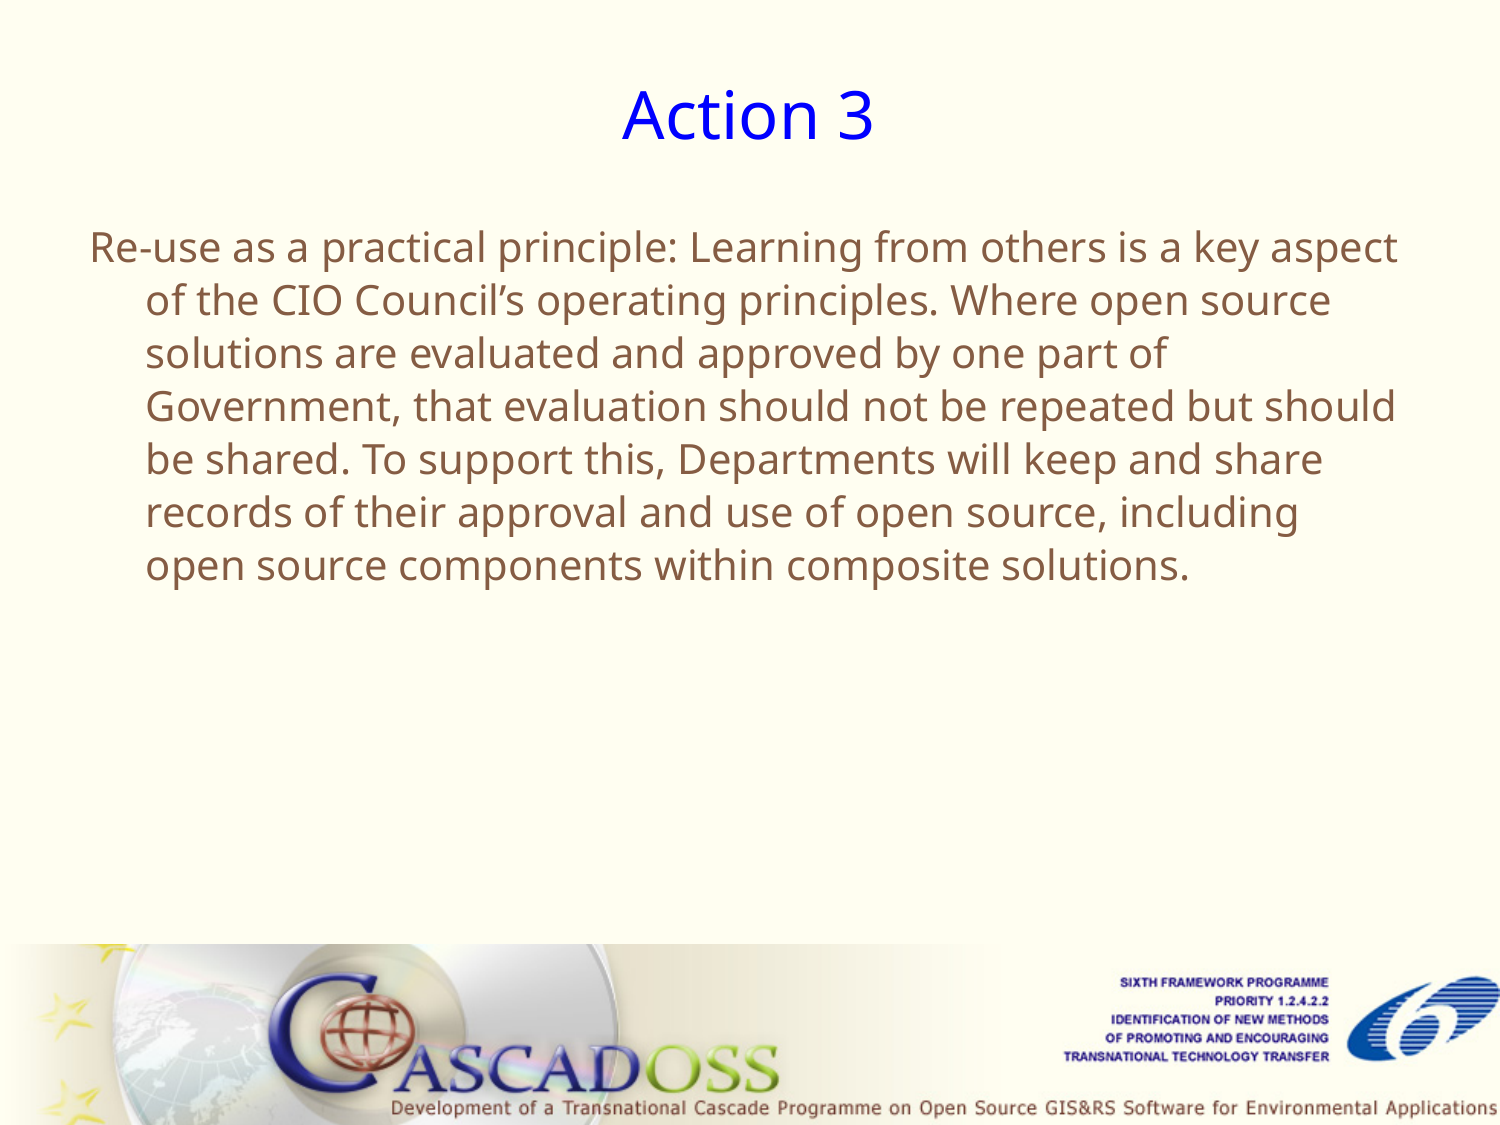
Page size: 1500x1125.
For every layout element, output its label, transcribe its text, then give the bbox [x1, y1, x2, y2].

title Action 3 [74, 20, 1425, 208]
list Re-use as a practical principle: Learning from others is a key aspect of the CIO Council’s operating principles. Where open source solutions are evaluated and approved by one part of Government, that evaluation should not be repeated but should be shared. To support this, Departments will keep and share records of their approval and use of open source, including open source components within composite solutions. [74, 208, 1425, 951]
picture [0, 944, 1500, 1125]
